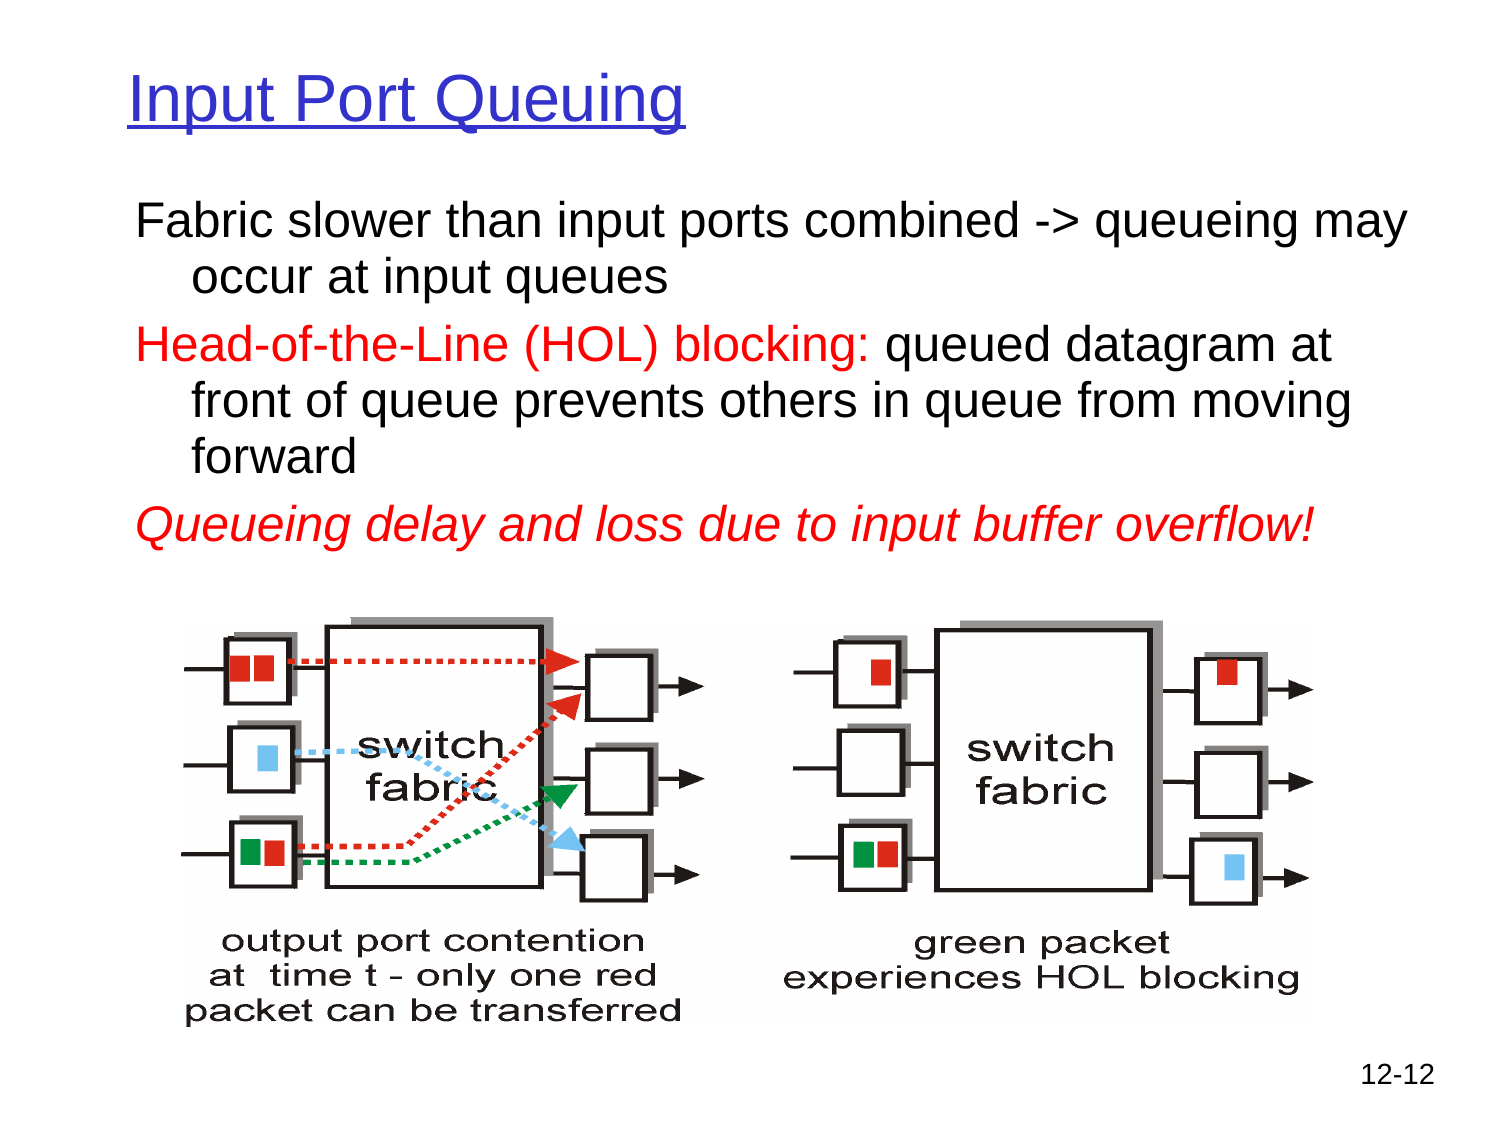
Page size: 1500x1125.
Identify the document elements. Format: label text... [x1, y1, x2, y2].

list Fabric slower than input ports combined -> queueing may occur at input queues Head-of-the-Line (HOL) blocking: queued datagram at front of queue prevents others in queue from moving forward Queueing delay and loss due to input buffer overflow! [120, 184, 1449, 680]
title Input Port Queuing [112, 53, 1388, 144]
picture [181, 617, 1314, 1027]
